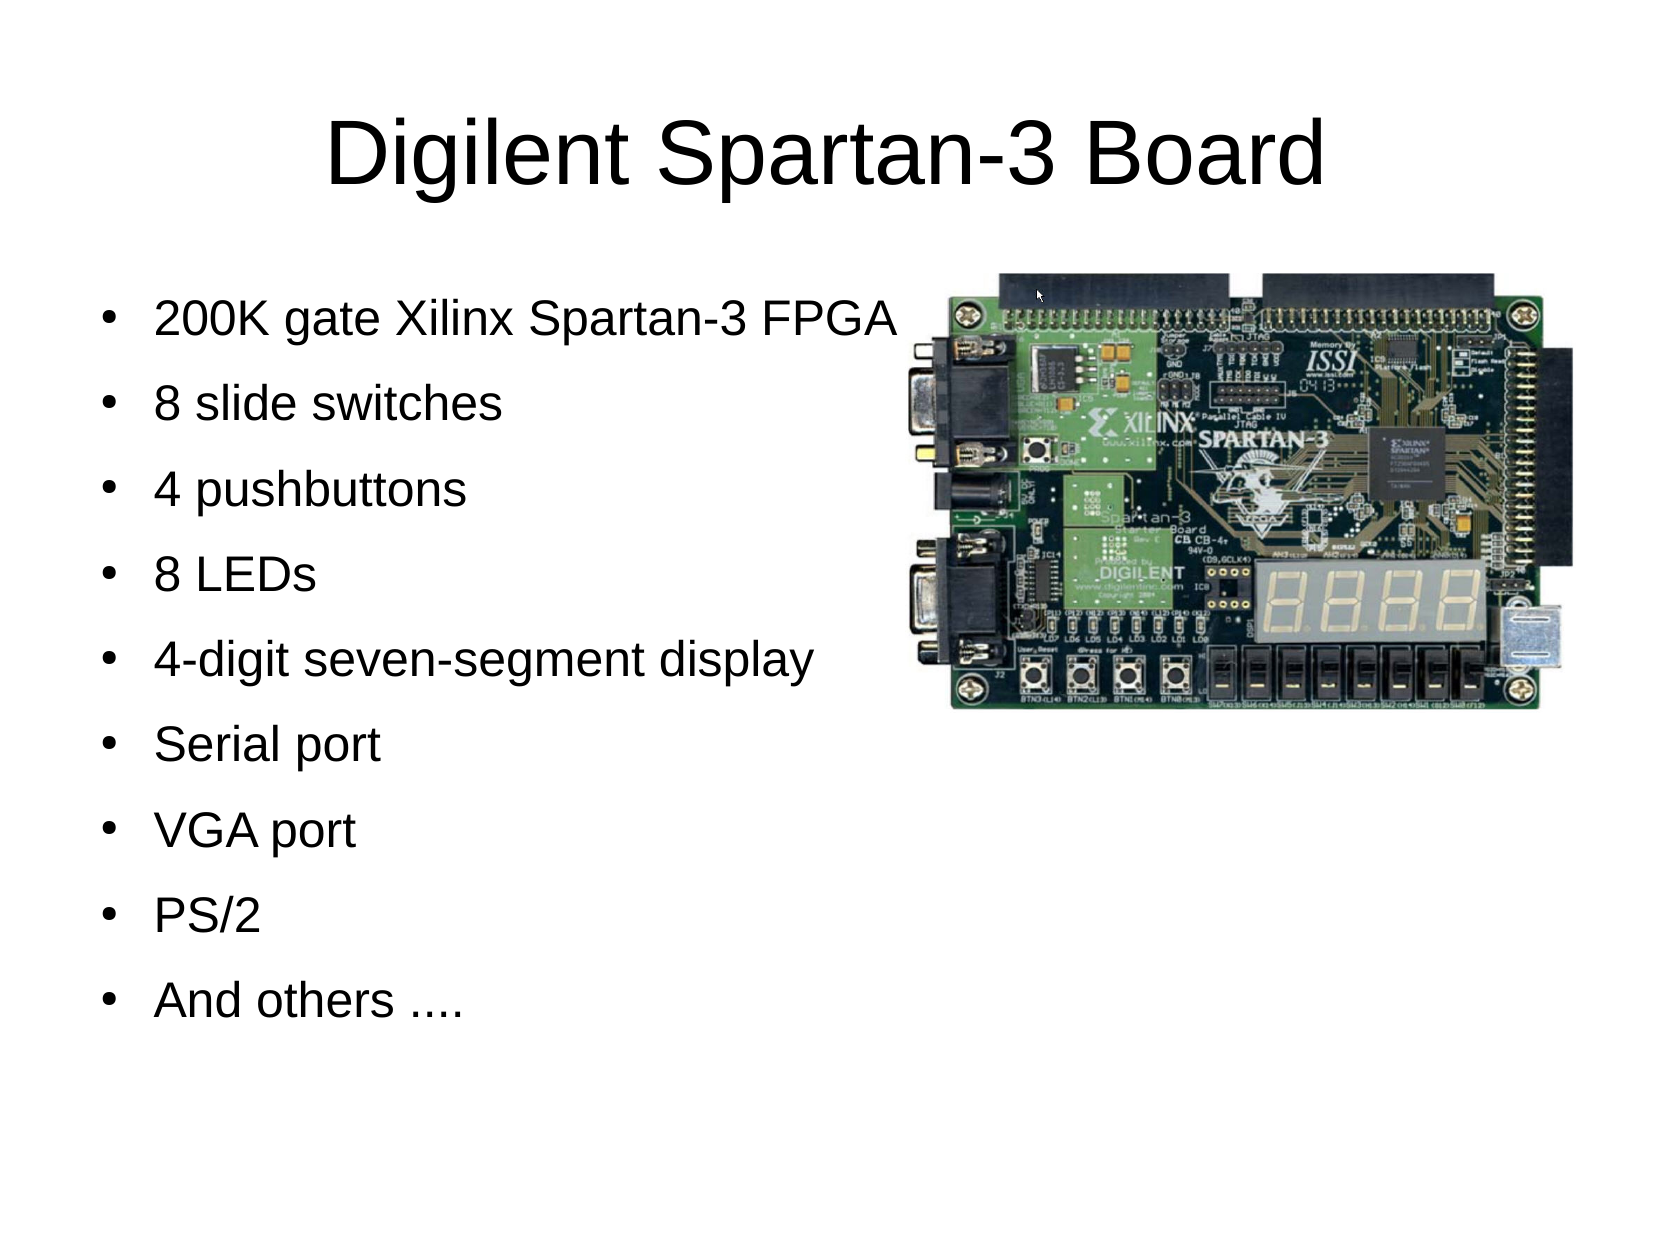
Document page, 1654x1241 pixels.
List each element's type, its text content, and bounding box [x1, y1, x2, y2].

list 200K gate Xilinx Spartan-3 FPGA 8 slide switches 4 pushbuttons 8 LEDs 4-digit seven-segment display Serial port VGA port PS/2 And others .... [82, 290, 1571, 1109]
picture [905, 262, 1576, 713]
title Digilent Spartan-3 Board [82, 49, 1571, 257]
